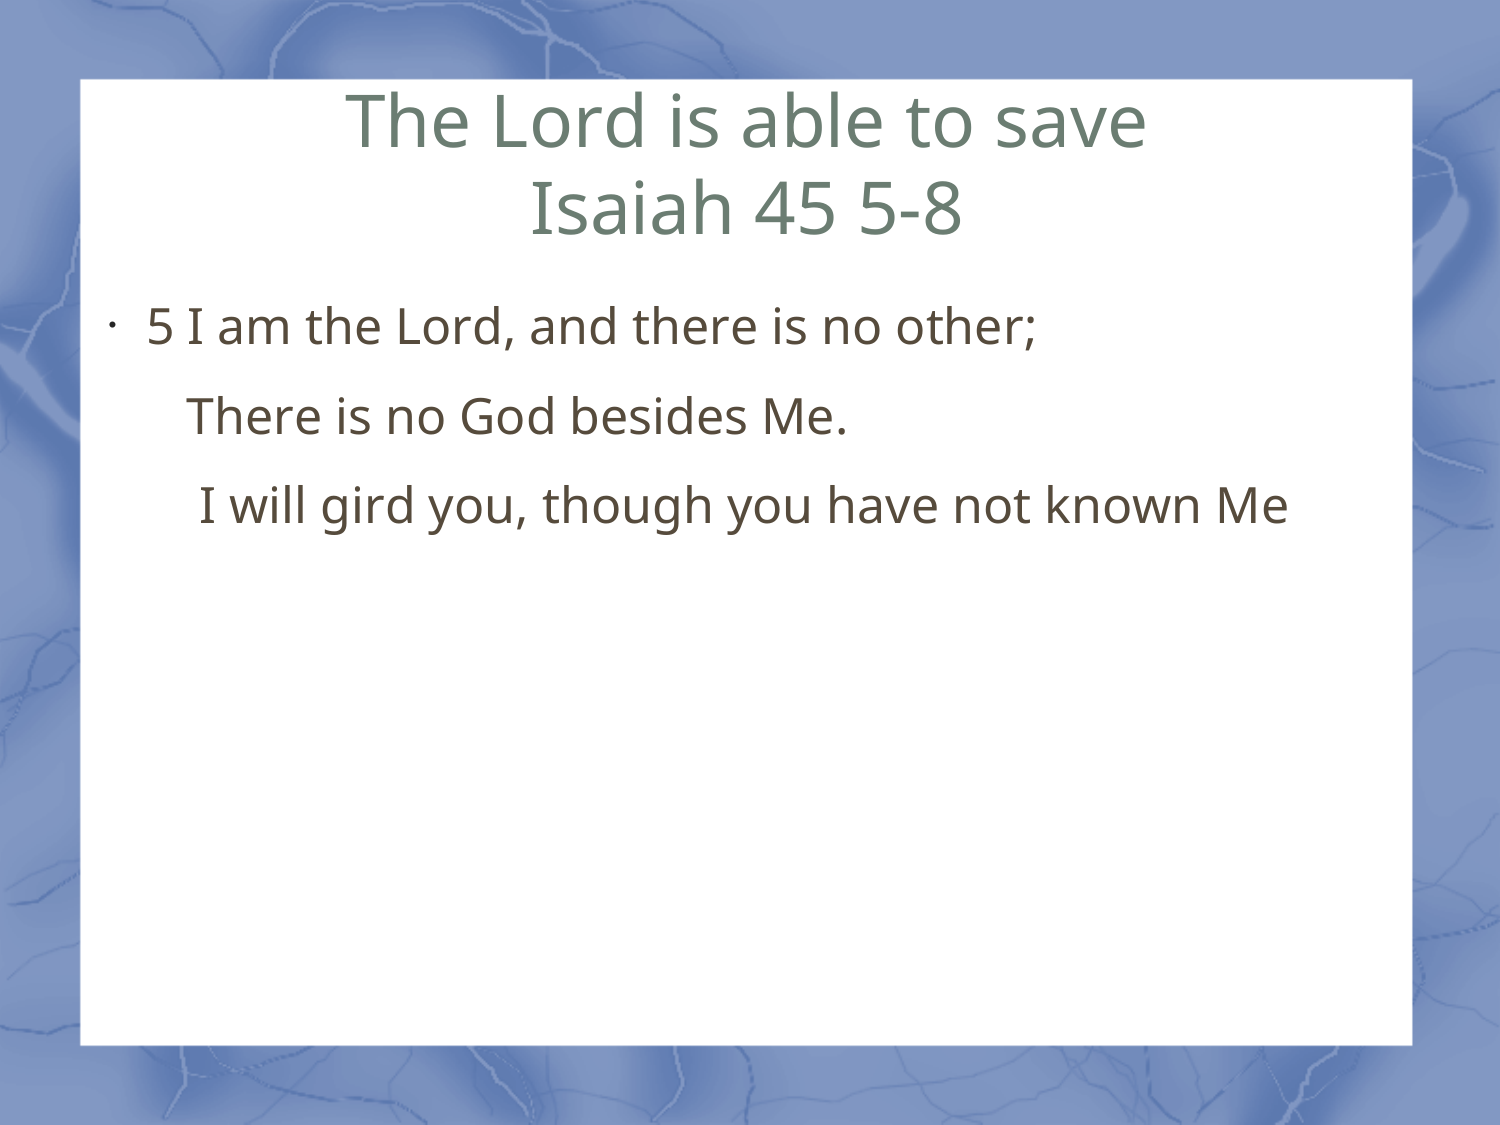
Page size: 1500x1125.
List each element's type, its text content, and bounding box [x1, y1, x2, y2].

title The Lord is able to save Isaiah 45 5-8 [69, 66, 1425, 238]
list 5 I am the Lord, and there is no other; There is no God besides Me. I will gird you, though you have not known Me [75, 287, 1425, 1005]
picture [0, 0, 1500, 1125]
